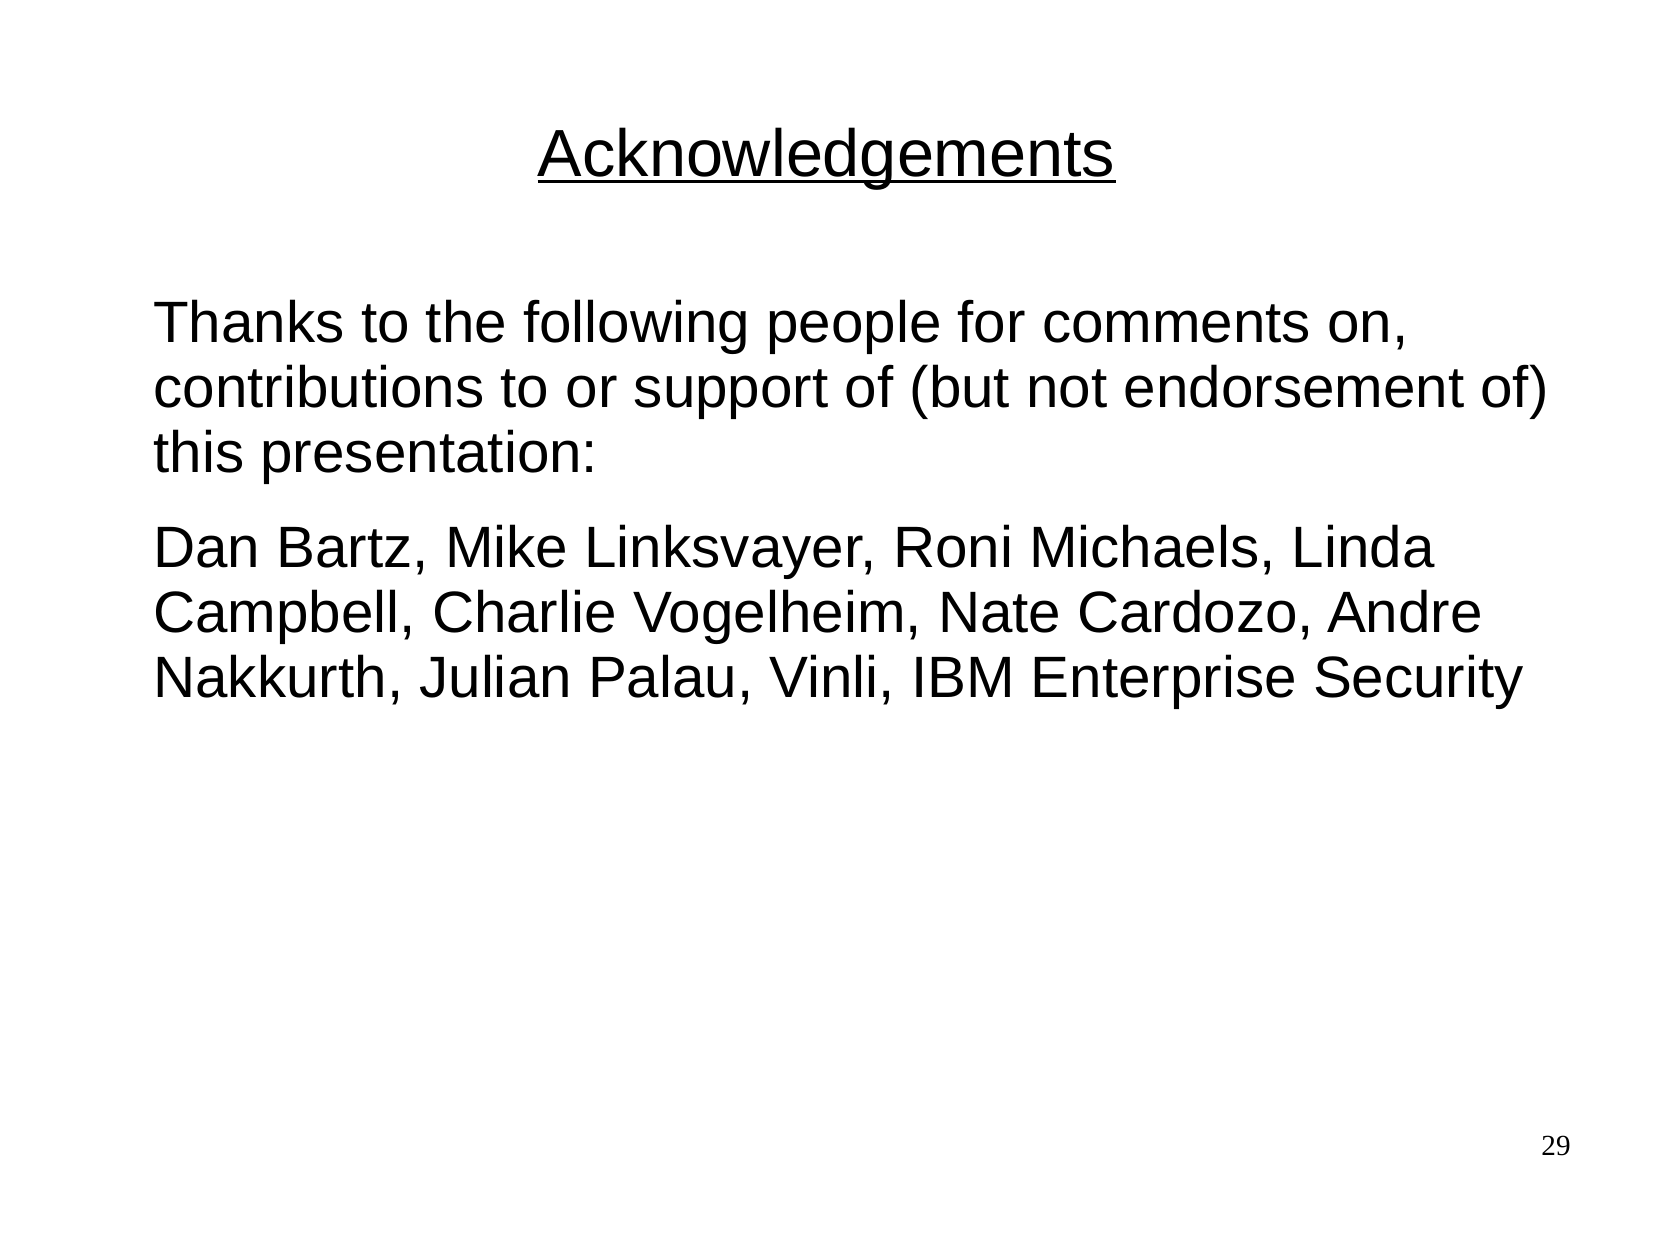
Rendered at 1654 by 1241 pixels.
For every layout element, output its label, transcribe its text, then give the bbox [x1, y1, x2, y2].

title Acknowledgements [82, 49, 1571, 257]
list Thanks to the following people for comments on, contributions to or support of (but not endorsement of) this presentation: Dan Bartz, Mike Linksvayer, Roni Michaels, Linda Campbell, Charlie Vogelheim, Nate Cardozo, Andre Nakkurth, Julian Palau, Vinli, IBM Enterprise Security [82, 290, 1571, 1010]
